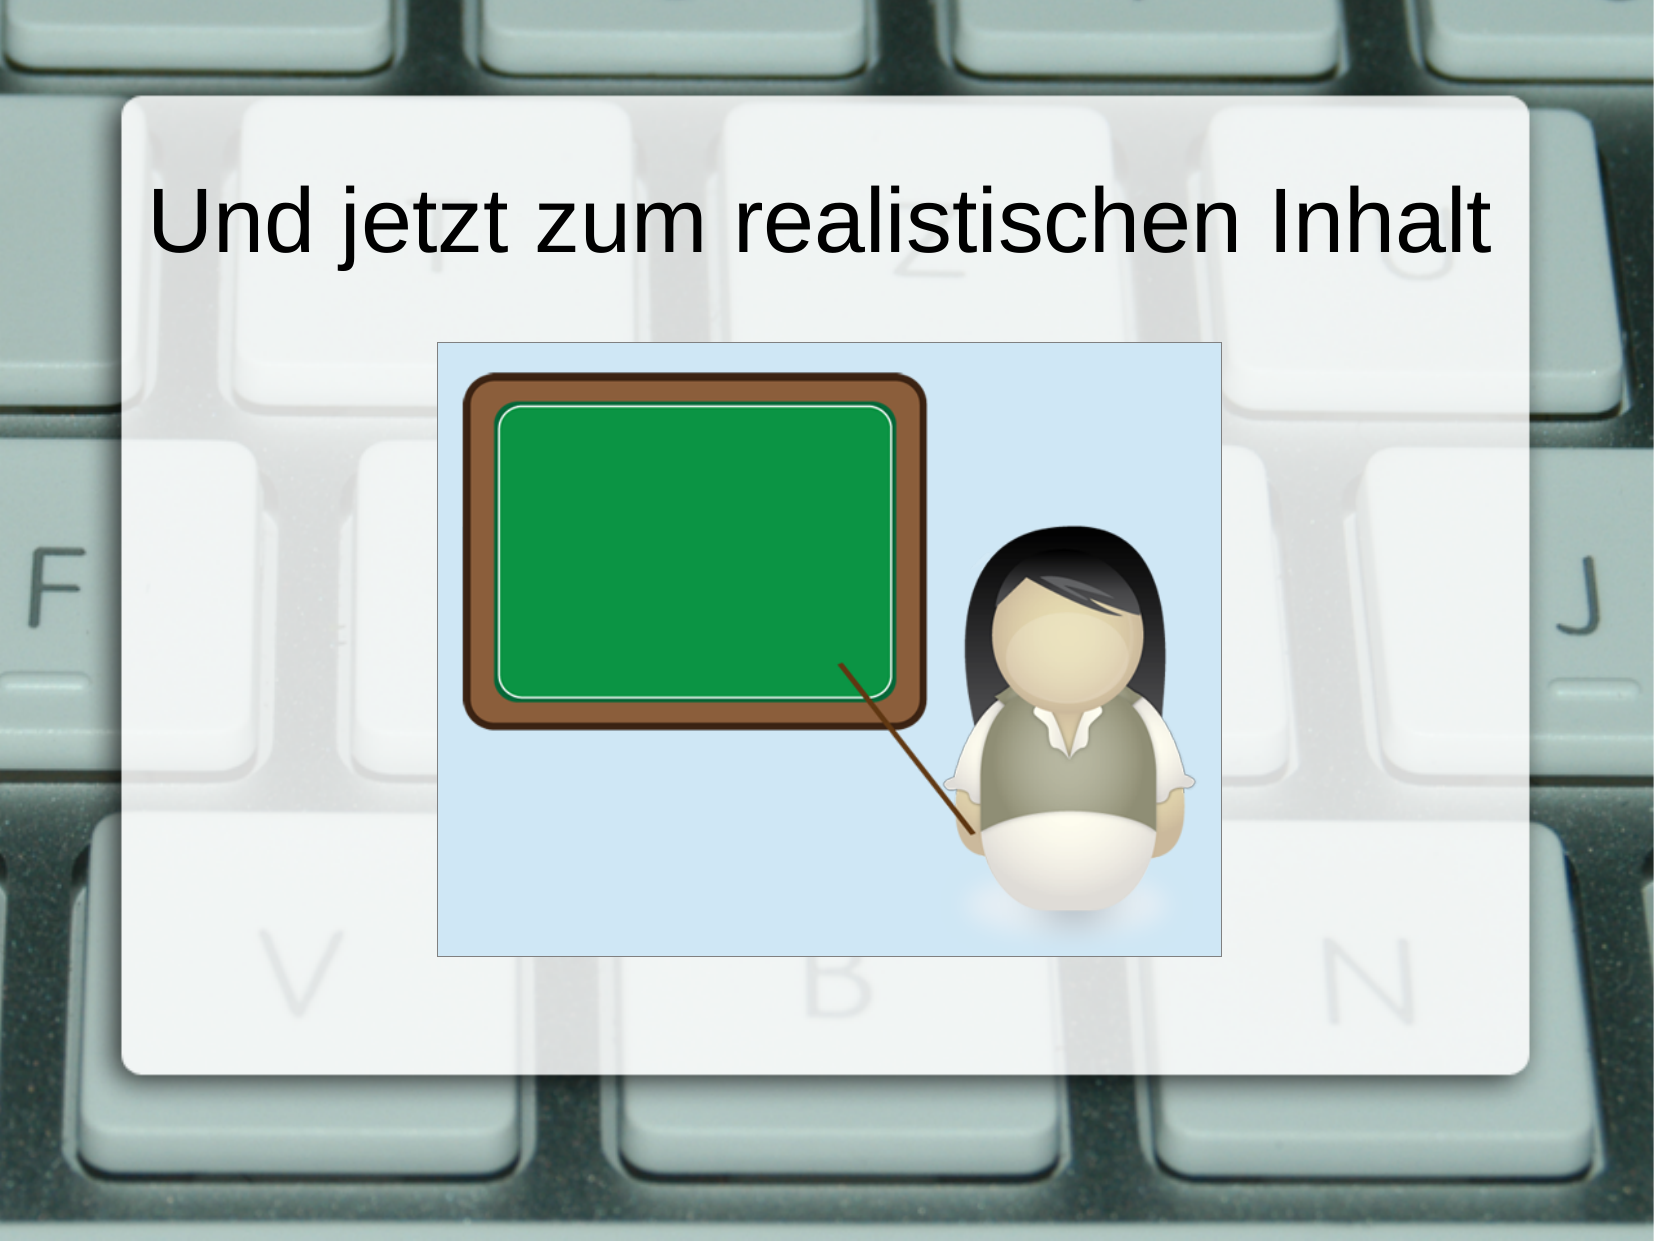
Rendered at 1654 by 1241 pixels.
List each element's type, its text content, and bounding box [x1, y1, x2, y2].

picture [0, 0, 1654, 1241]
title Und jetzt zum realistischen Inhalt [135, 117, 1506, 325]
